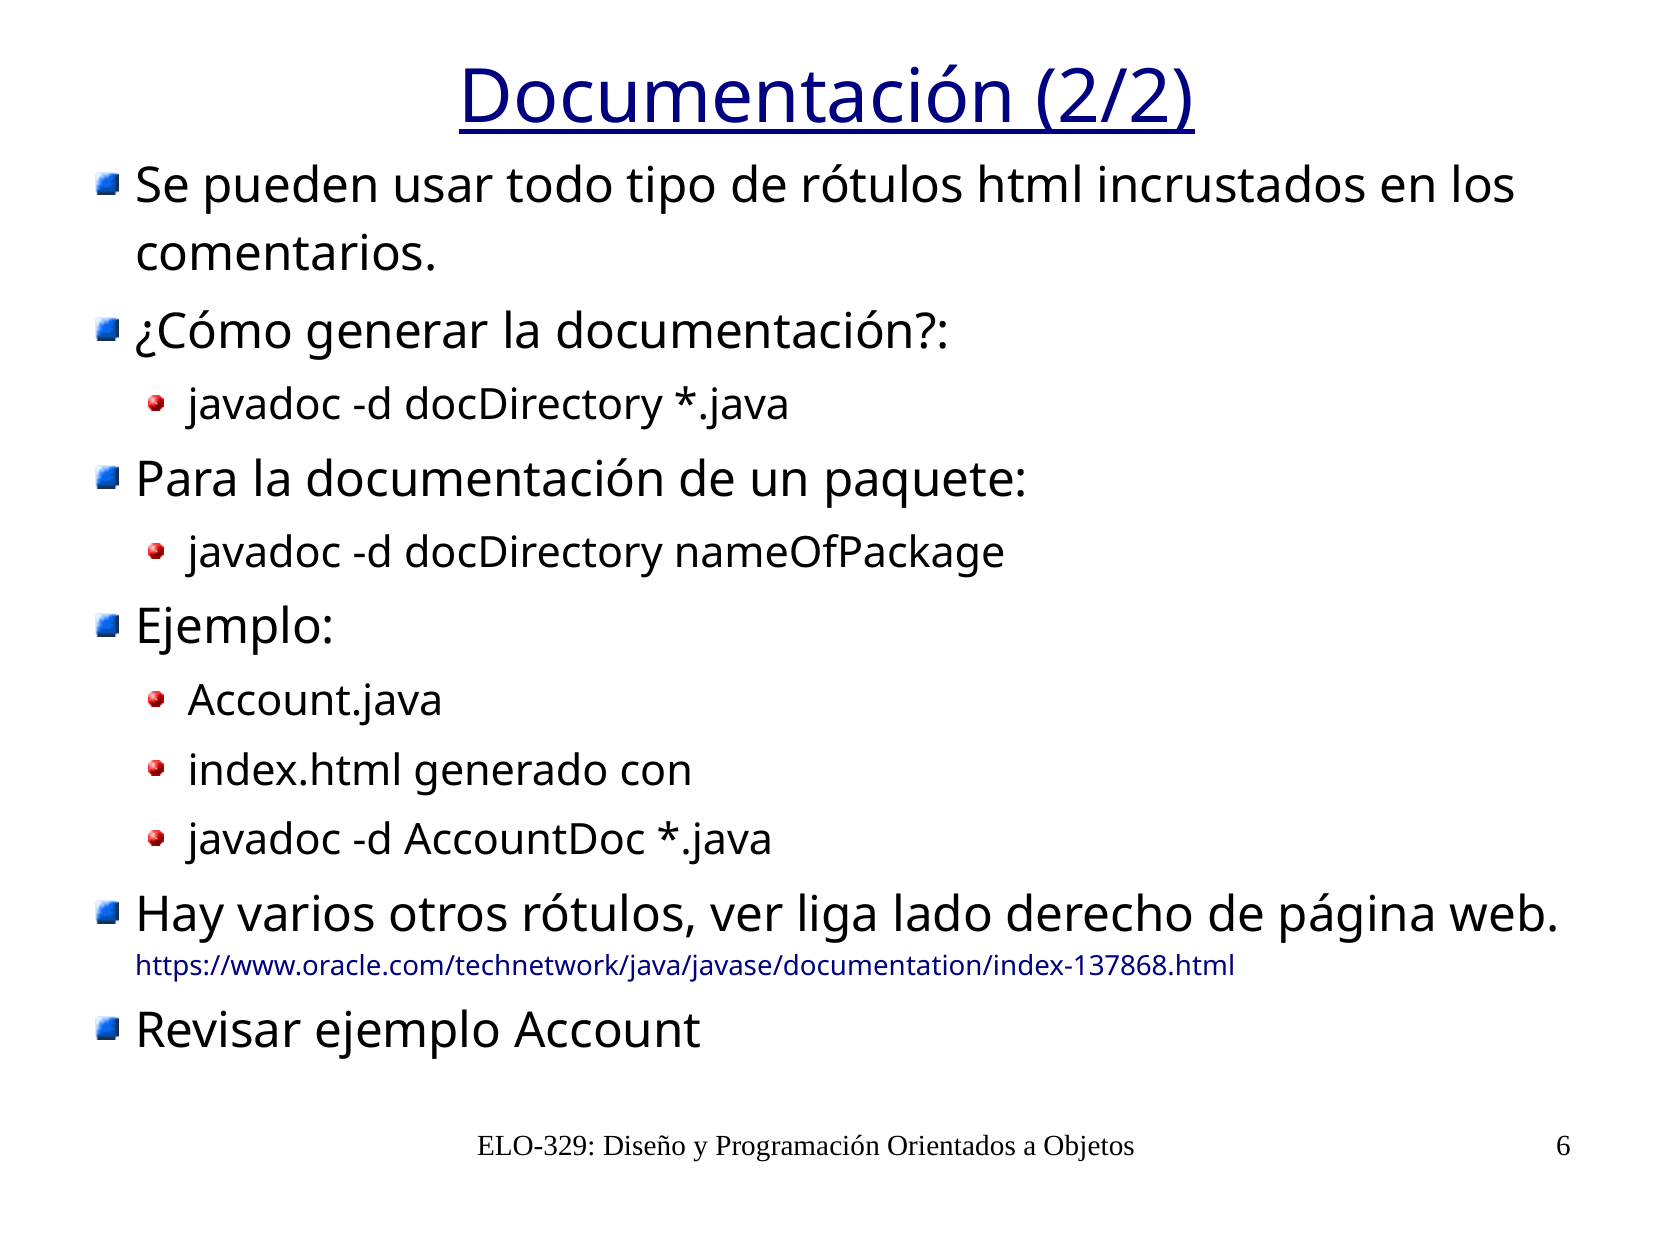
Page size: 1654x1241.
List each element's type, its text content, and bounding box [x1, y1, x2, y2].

list Se pueden usar todo tipo de rótulos html incrustados en los comentarios. ¿Cómo generar la documentación?: javadoc -d docDirectory *.java Para la documentación de un paquete: javadoc -d docDirectory nameOfPackage Ejemplo: Account.java index.html generado con javadoc -d AccountDoc *.java Hay varios otros rótulos, ver liga lado derecho de página web. https://www.oracle.com/technetwork/java/javase/documentation/index-137868.html Revisar ejemplo Account [82, 150, 1613, 1126]
title Documentación (2/2) [82, 43, 1571, 145]
